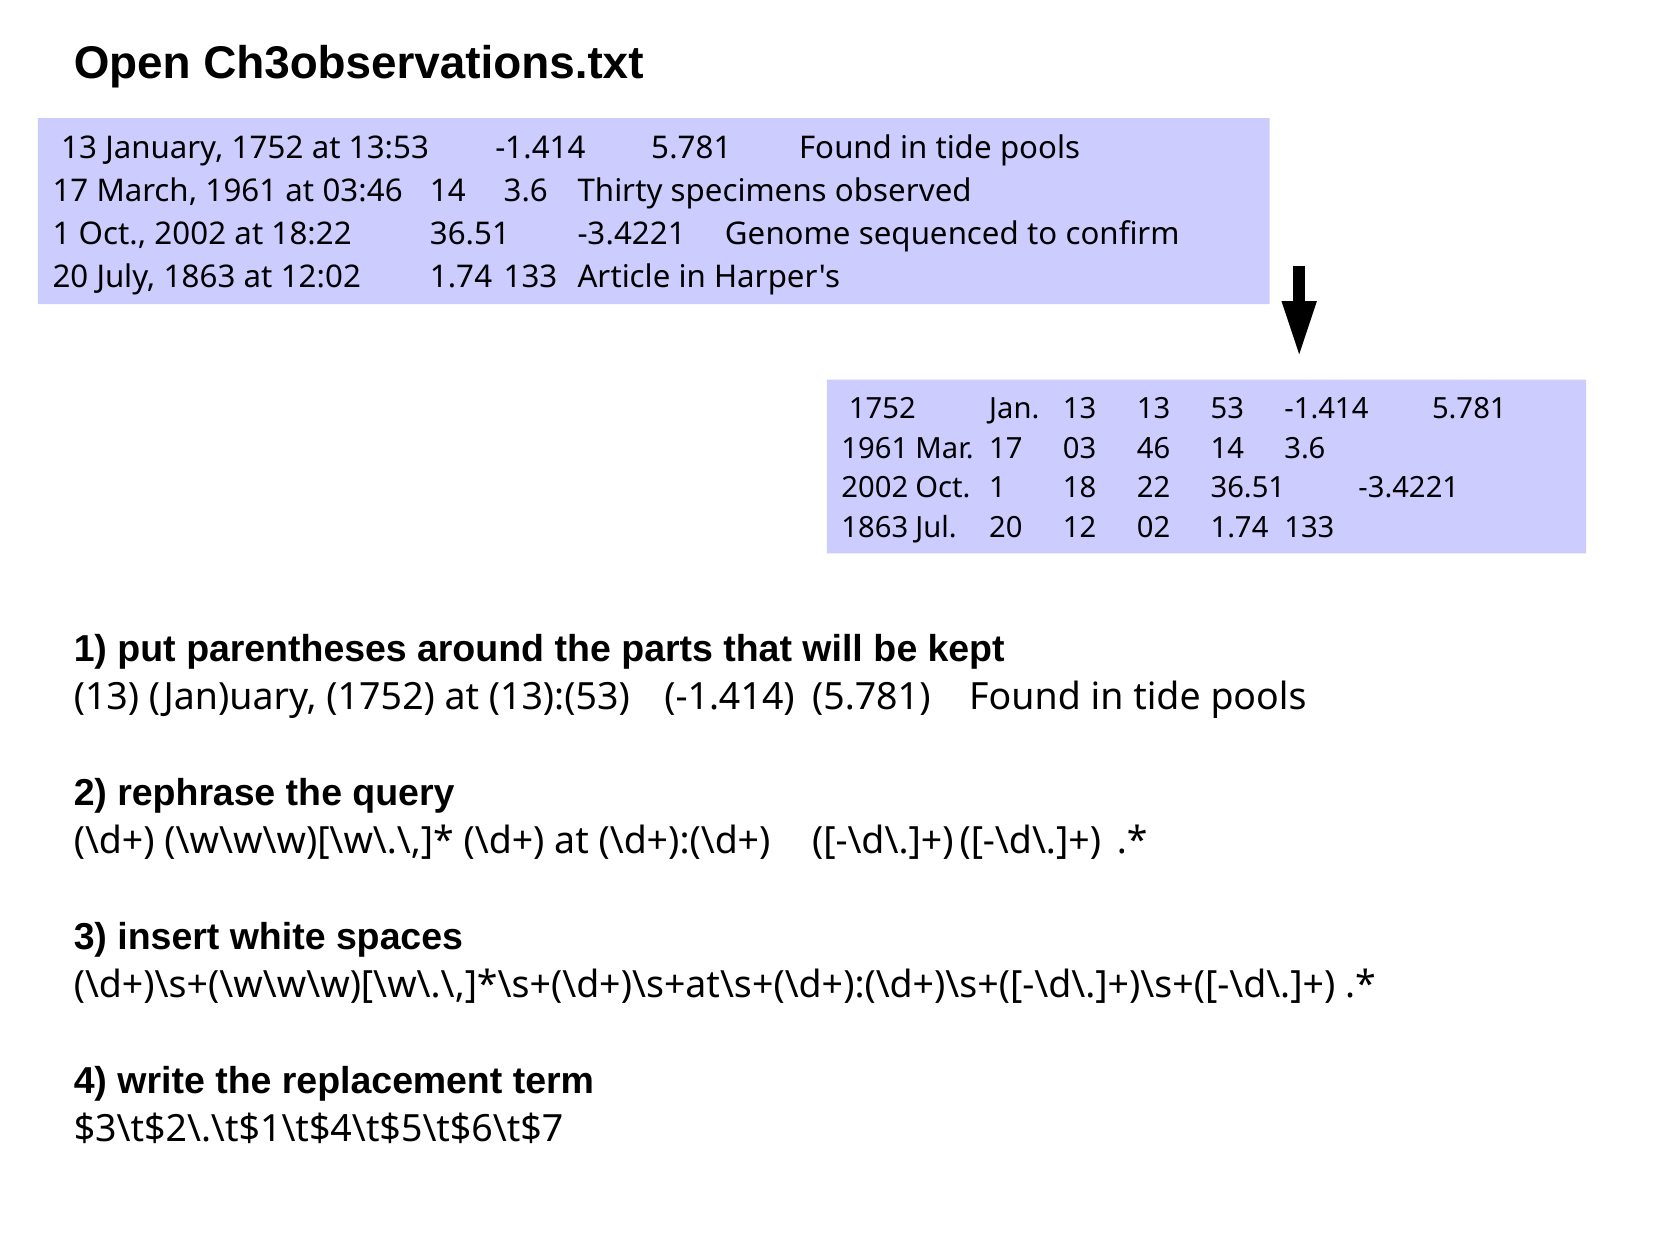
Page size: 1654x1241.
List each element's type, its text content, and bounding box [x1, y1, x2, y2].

text_box 1752 Jan. 13 13 53 -1.414 5.781 1961 Mar. 17 03 46 14 3.6 2002 Oct. 1 18 22 36.51 -3.4221 1863 Jul. 20 12 02 1.74 133 [826, 379, 1587, 532]
text_box Open Ch3observations.txt [59, 29, 761, 96]
text_box 13 January, 1752 at 13:53 -1.414 5.781 Found in tide pools 17 March, 1961 at 03:46 14 3.6 Thirty specimens observed 1 Oct., 2002 at 18:22 36.51 -3.4221 Genome sequenced to confirm 20 July, 1863 at 12:02 1.74 133 Article in Harper's [37, 118, 1270, 296]
text_box 1) put parentheses around the parts that will be kept (13) (Jan)uary, (1752) at (13):(53) (-1.414) (5.781) Found in tide pools 2) rephrase the query (\d+) (\w\w\w)[\w\.\,]* (\d+) at (\d+):(\d+) ([-\d\.]+) ([-\d\.]+) .* 3) insert white spaces (\d+)\s+(\w\w\w)[\w\.\,]*\s+(\d+)\s+at\s+(\d+):(\d+)\s+([-\d\.]+)\s+([-\d\.]+) .* 4) write the replacement term $3\t$2\.\t$1\t$4\t$5\t$6\t$7 [59, 620, 1654, 1195]
